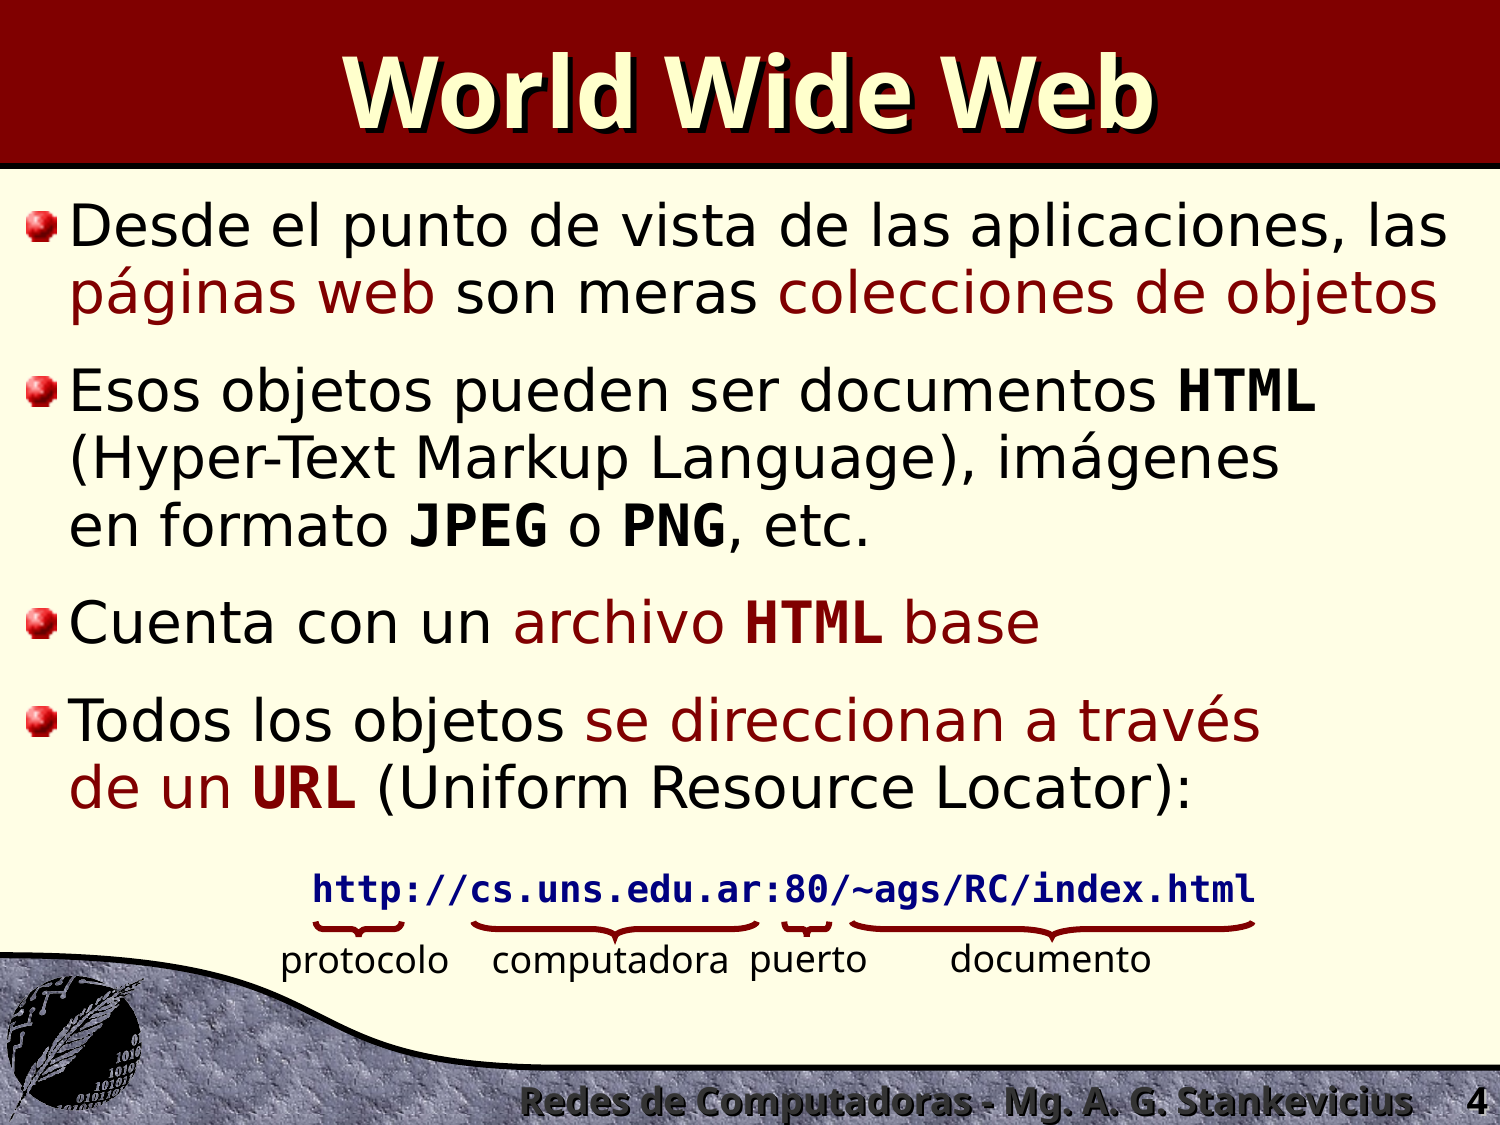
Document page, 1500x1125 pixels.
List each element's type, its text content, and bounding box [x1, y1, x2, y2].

text_box computadora [476, 928, 745, 989]
list Desde el punto de vista de las aplicaciones, las páginas web son meras colecciones de objetos Esos objetos pueden ser documentos HTML (Hyper-Text Markup Language), imágenes en formato JPEG o PNG, etc. Cuenta con un archivo HTML base Todos los objetos se direccionan a través de un URL (Uniform Resource Locator): [11, 192, 1486, 921]
text_box http://cs.uns.edu.ar:80/~ags/RC/index.html [296, 857, 1272, 918]
picture [0, 959, 1500, 1125]
text_box puerto [733, 927, 883, 988]
picture [1047, 1100, 1054, 1110]
text_box documento [934, 933, 1168, 988]
picture [790, 1100, 795, 1110]
text_box protocolo [264, 928, 465, 989]
title World Wide Web [15, 5, 1485, 160]
